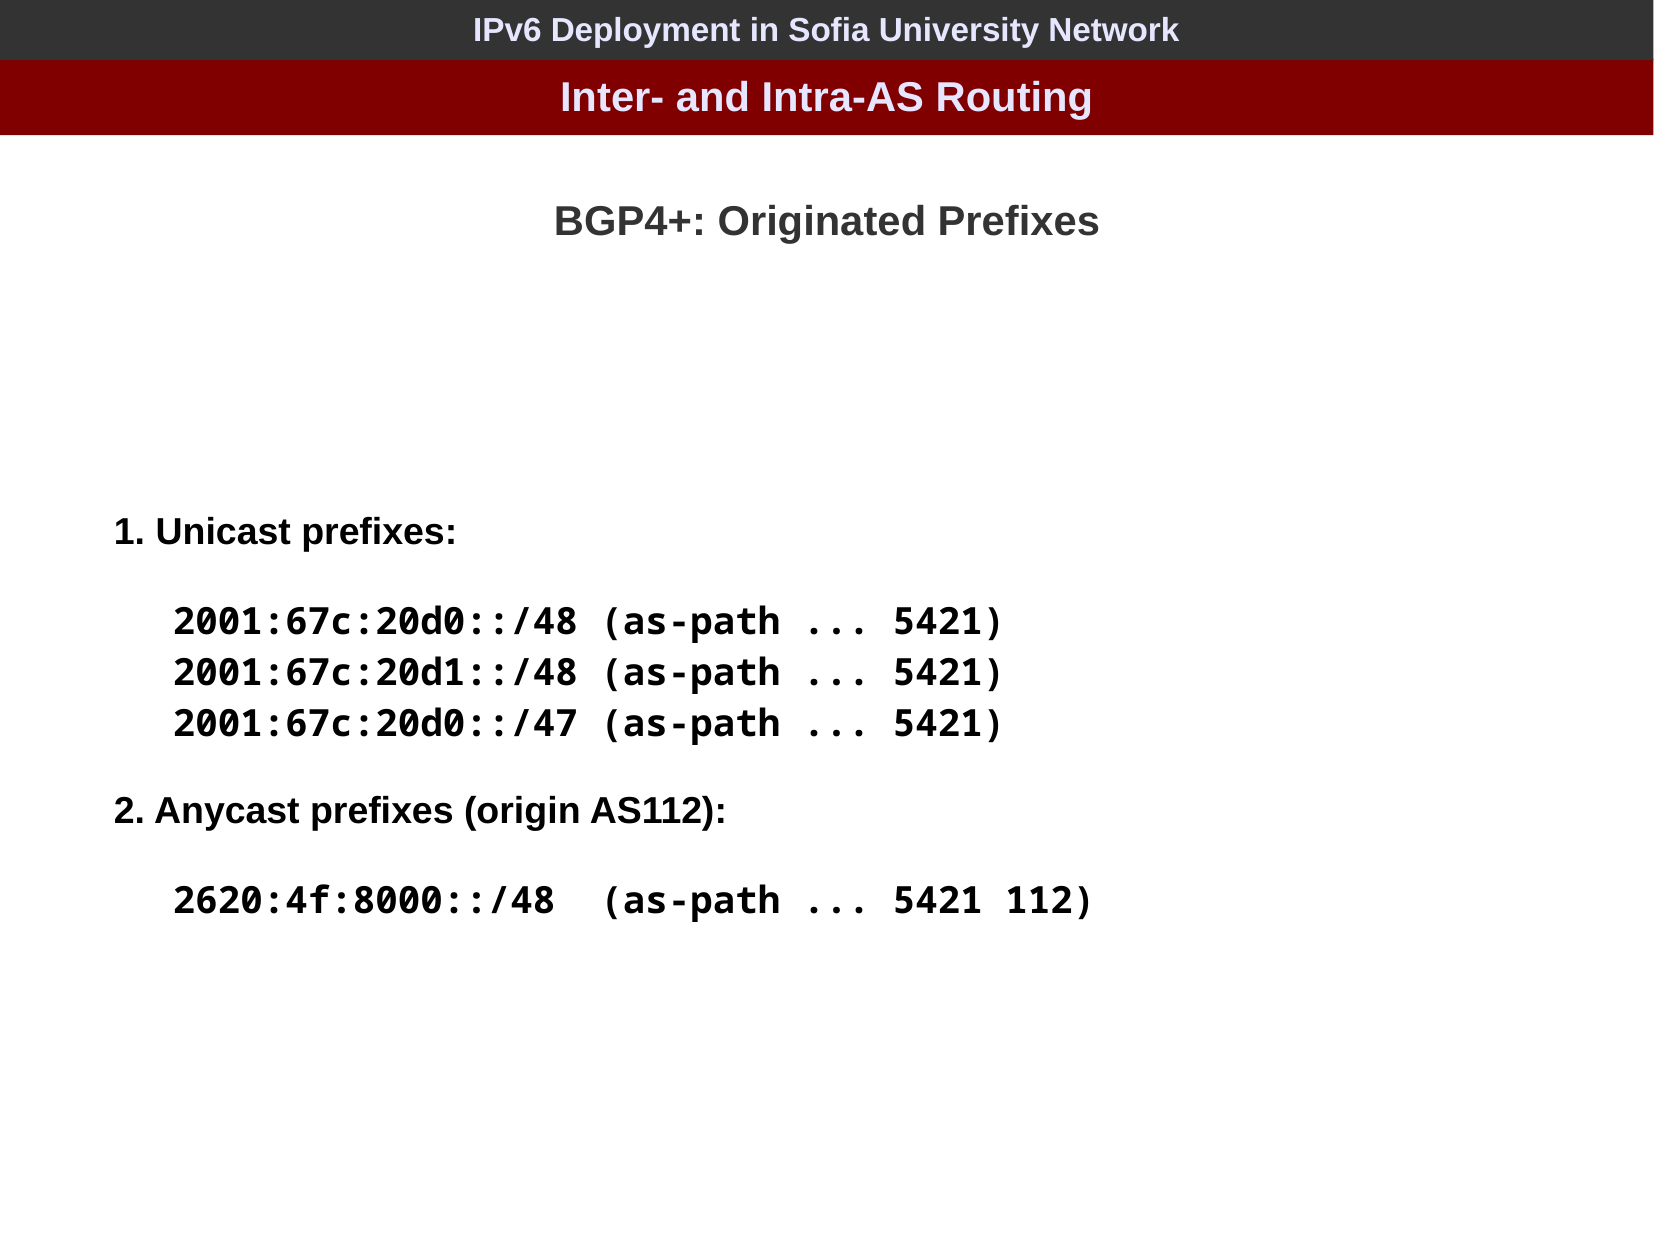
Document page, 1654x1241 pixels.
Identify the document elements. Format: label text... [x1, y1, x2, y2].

text_box IPv6 Deployment in Sofia University Network [0, 0, 1654, 61]
text_box 1. Unicast prefixes: 2001:67c:20d0::/48 (as-path ... 5421) 2001:67c:20d1::/48 (as-path ... 5421) 2001:67c:20d0::/47 (as-path ... 5421) 2. Anycast prefixes (origin AS112): 2620:4f:8000::/48 (as-path ... 5421 112) [99, 503, 1555, 920]
text_box BGP4+: Originated Prefixes [30, 183, 1625, 260]
text_box Inter- and Intra-AS Routing [0, 61, 1654, 136]
